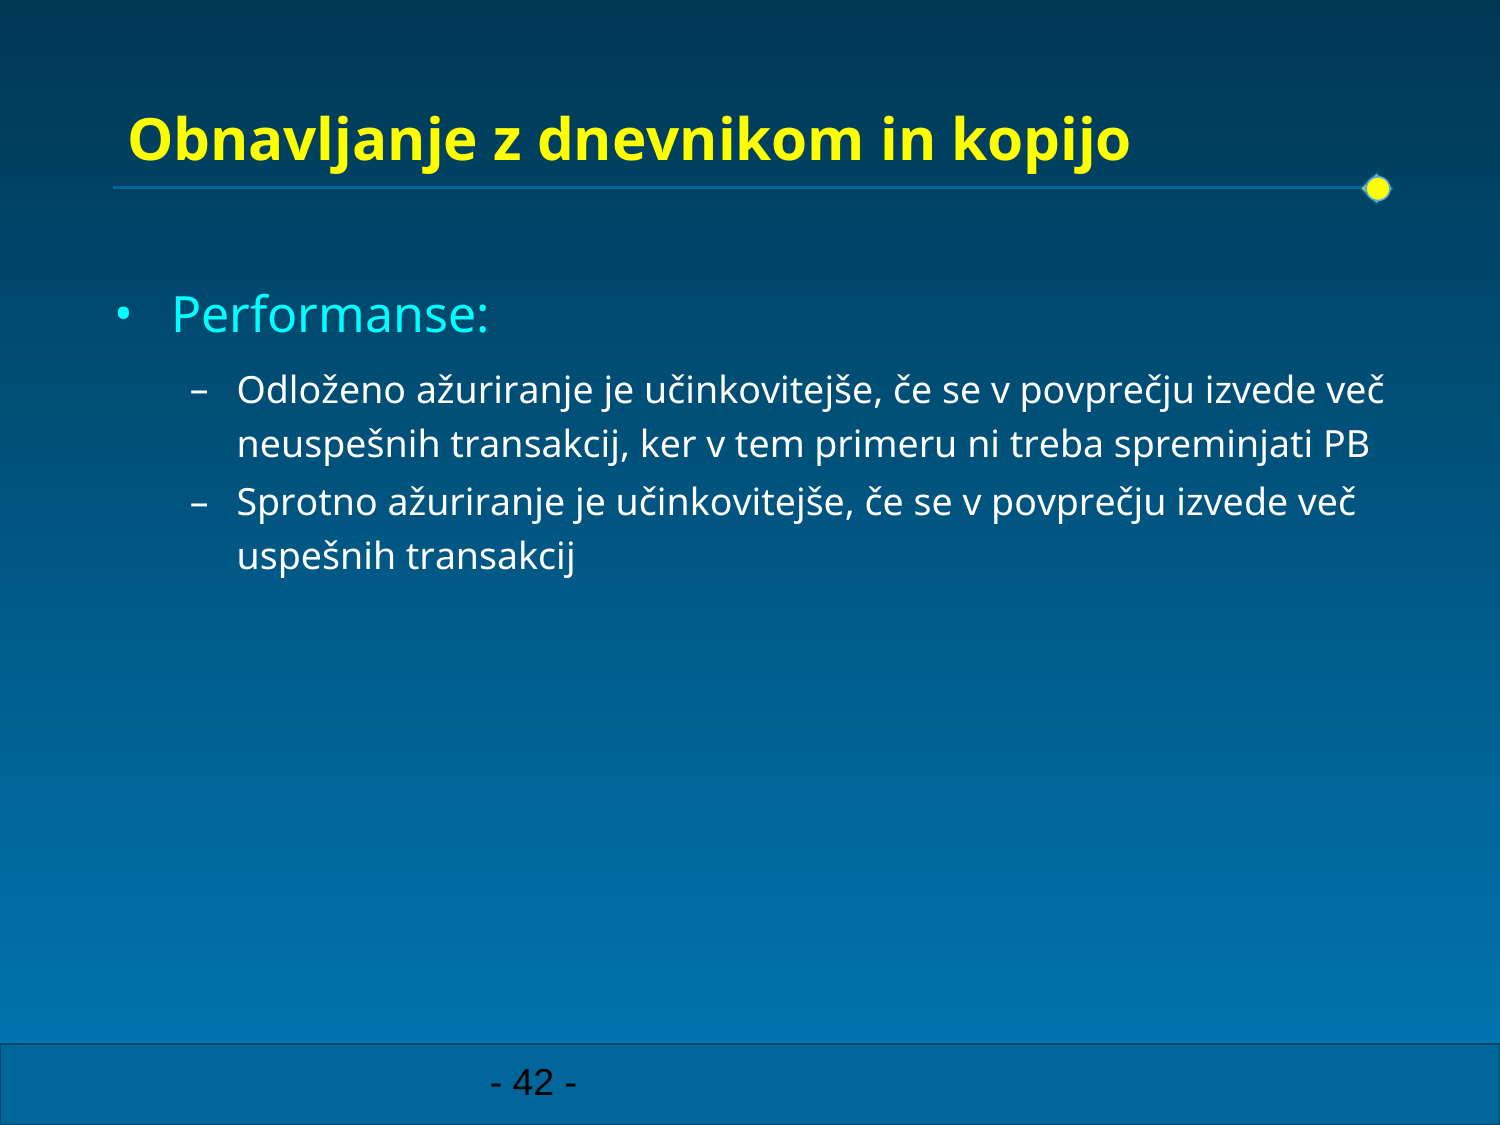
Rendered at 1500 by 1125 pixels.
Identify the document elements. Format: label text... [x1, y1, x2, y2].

list Performanse: Odloženo ažuriranje je učinkovitejše, če se v povprečju izvede več neuspešnih transakcij, ker v tem primeru ni treba spreminjati PB Sprotno ažuriranje je učinkovitejše, če se v povprečju izvede več uspešnih transakcij [99, 262, 1412, 1035]
title Obnavljanje z dnevnikom in kopijo [112, 94, 1388, 181]
